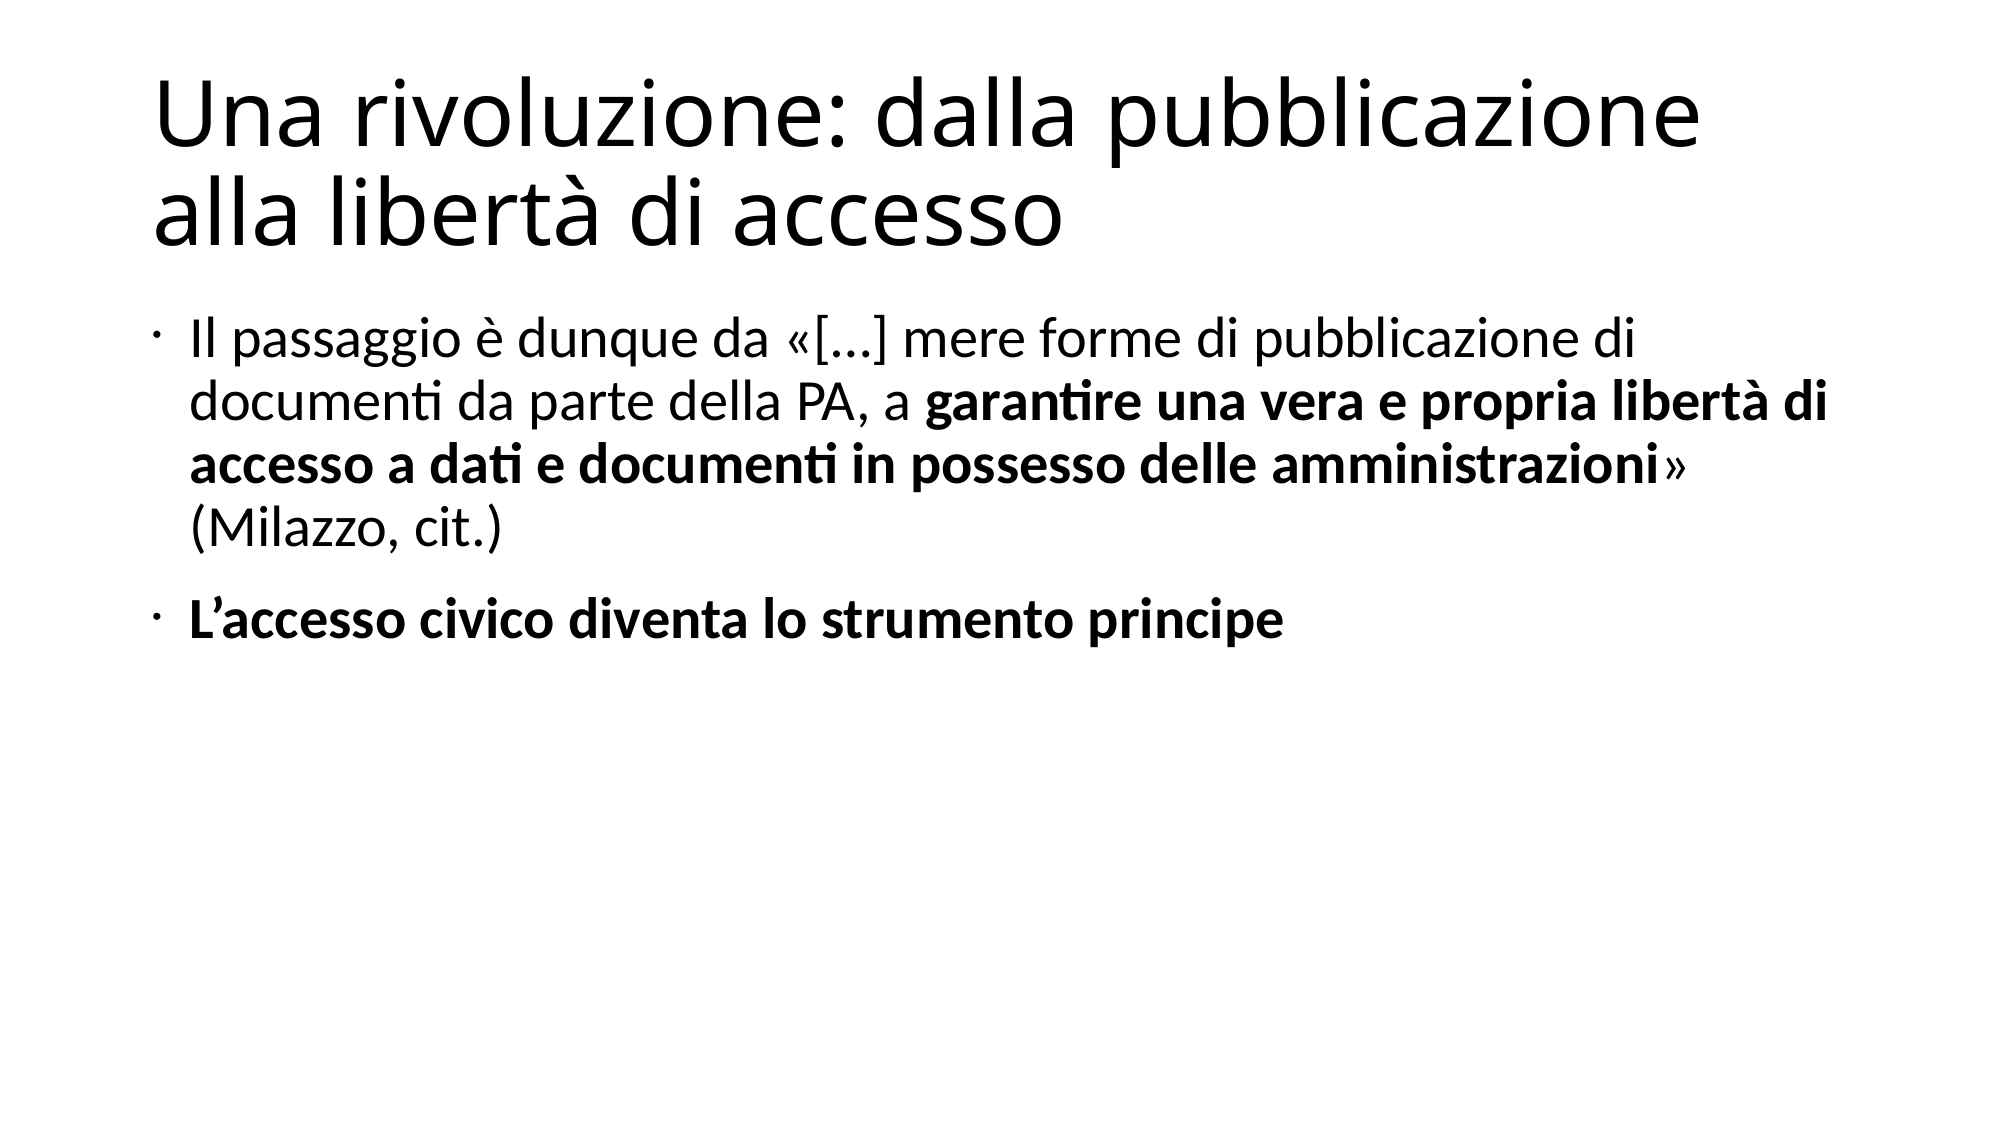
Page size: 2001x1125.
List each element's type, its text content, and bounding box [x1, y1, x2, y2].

title Una rivoluzione: dalla pubblicazione alla libertà di accesso [137, 59, 1863, 278]
list Il passaggio è dunque da «[…] mere forme di pubblicazione di documenti da parte della PA, a garantire una vera e propria libertà di accesso a dati e documenti in possesso delle amministrazioni» (Milazzo, cit.) L’accesso civico diventa lo strumento principe [137, 299, 1863, 1014]
